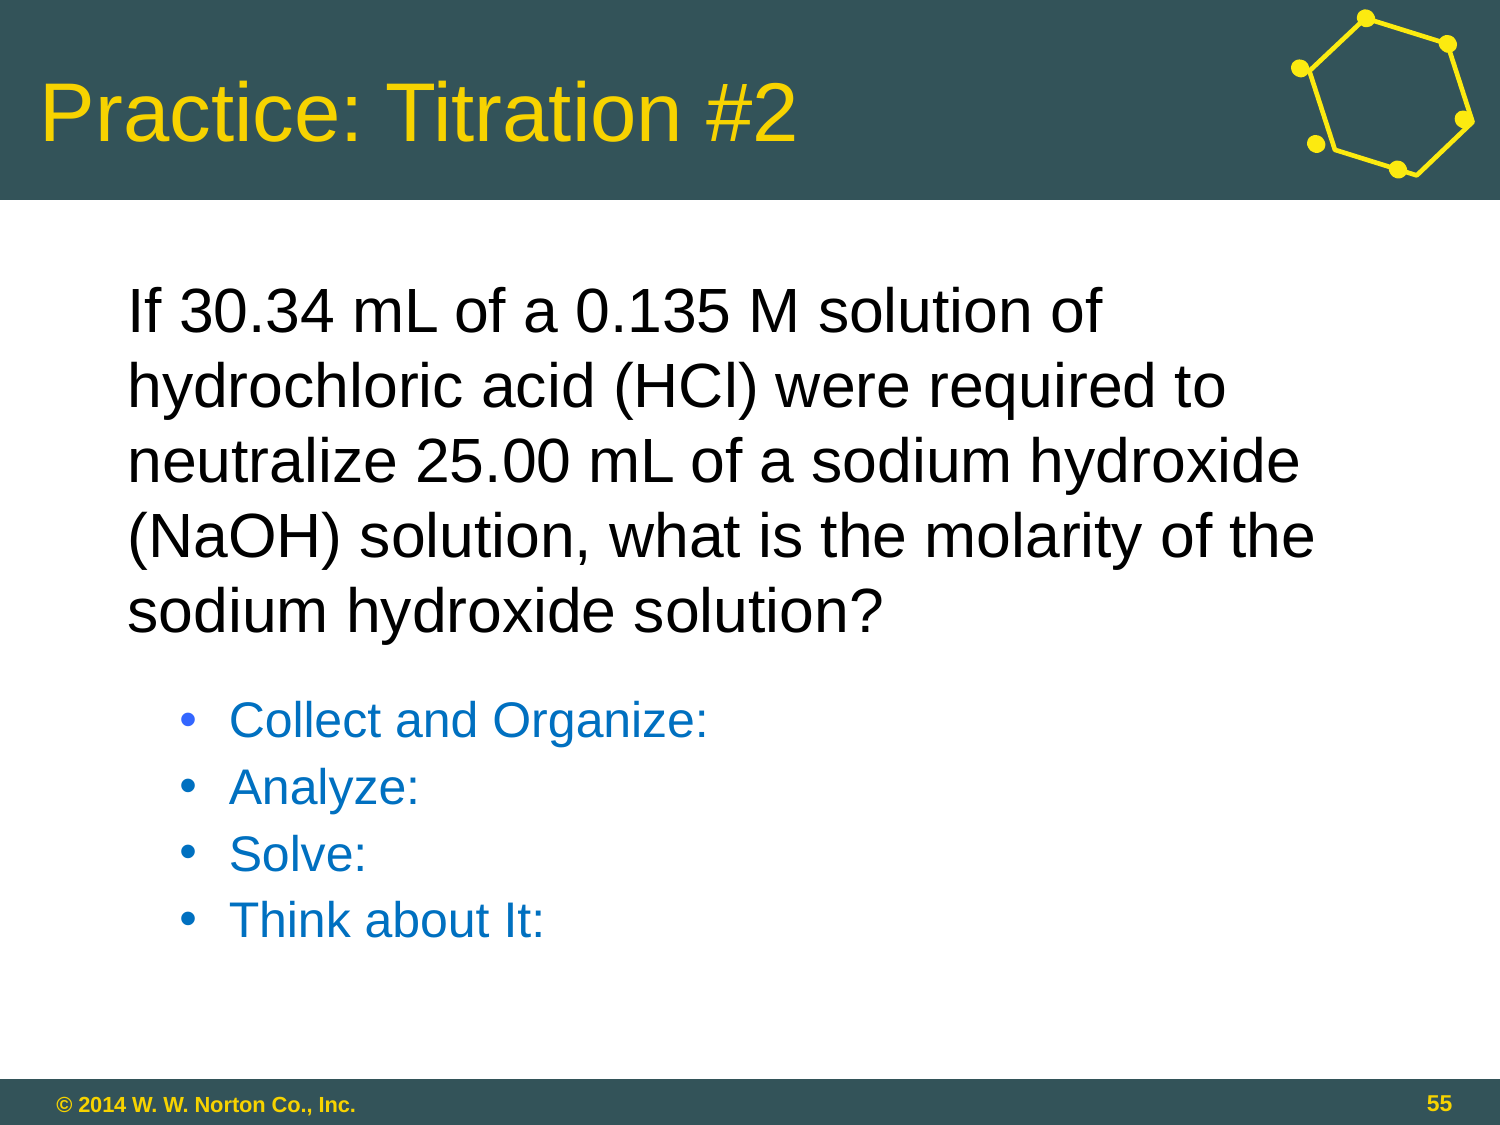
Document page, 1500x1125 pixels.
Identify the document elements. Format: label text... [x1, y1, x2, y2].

slide_number <number> [1408, 1085, 1468, 1120]
subtitle If 30.34 mL of a 0.135 M solution of hydrochloric acid (HCl) were required to neutralize 25.00 mL of a sodium hydroxide (NaOH) solution, what is the molarity of the sodium hydroxide solution? [112, 262, 1400, 600]
text_box Collect and Organize: Analyze: Solve: Think about It: [125, 687, 932, 956]
title Practice: Titration #2 [24, 0, 1300, 229]
